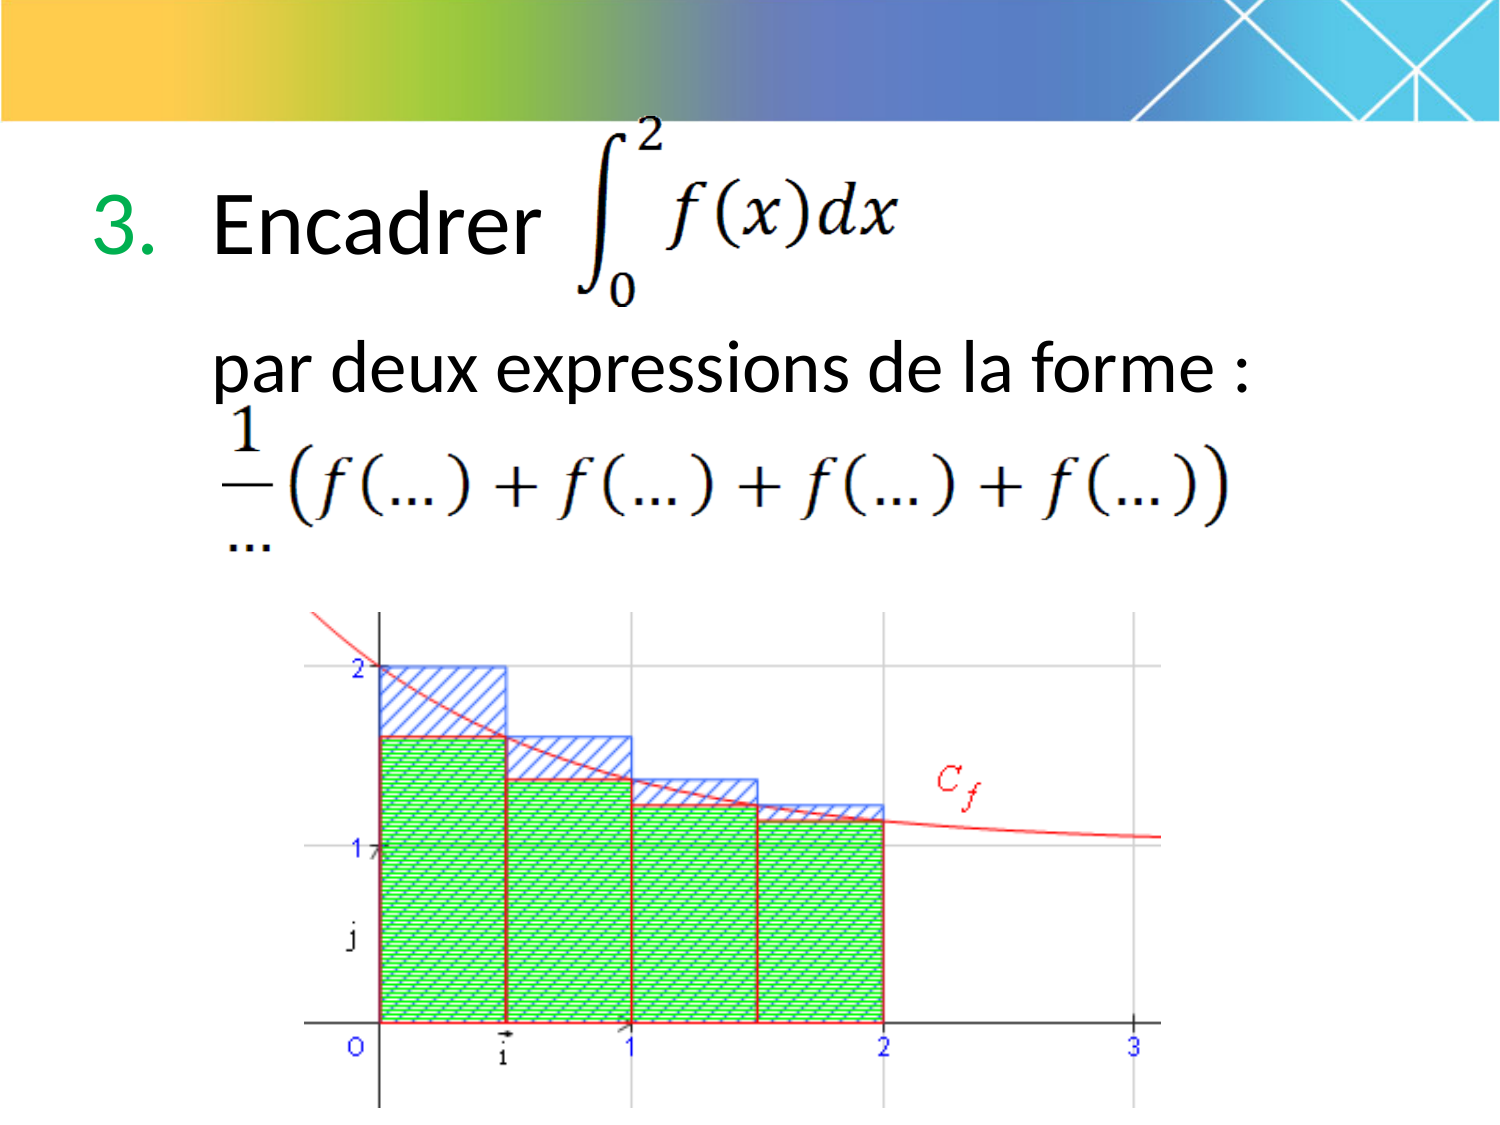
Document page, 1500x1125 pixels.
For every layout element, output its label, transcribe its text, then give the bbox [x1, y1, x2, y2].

picture [222, 398, 1234, 554]
picture [574, 105, 900, 308]
title Encadrer par deux expressions de la forme : [75, 100, 1500, 416]
picture [0, 0, 1500, 123]
picture [304, 612, 1161, 1108]
